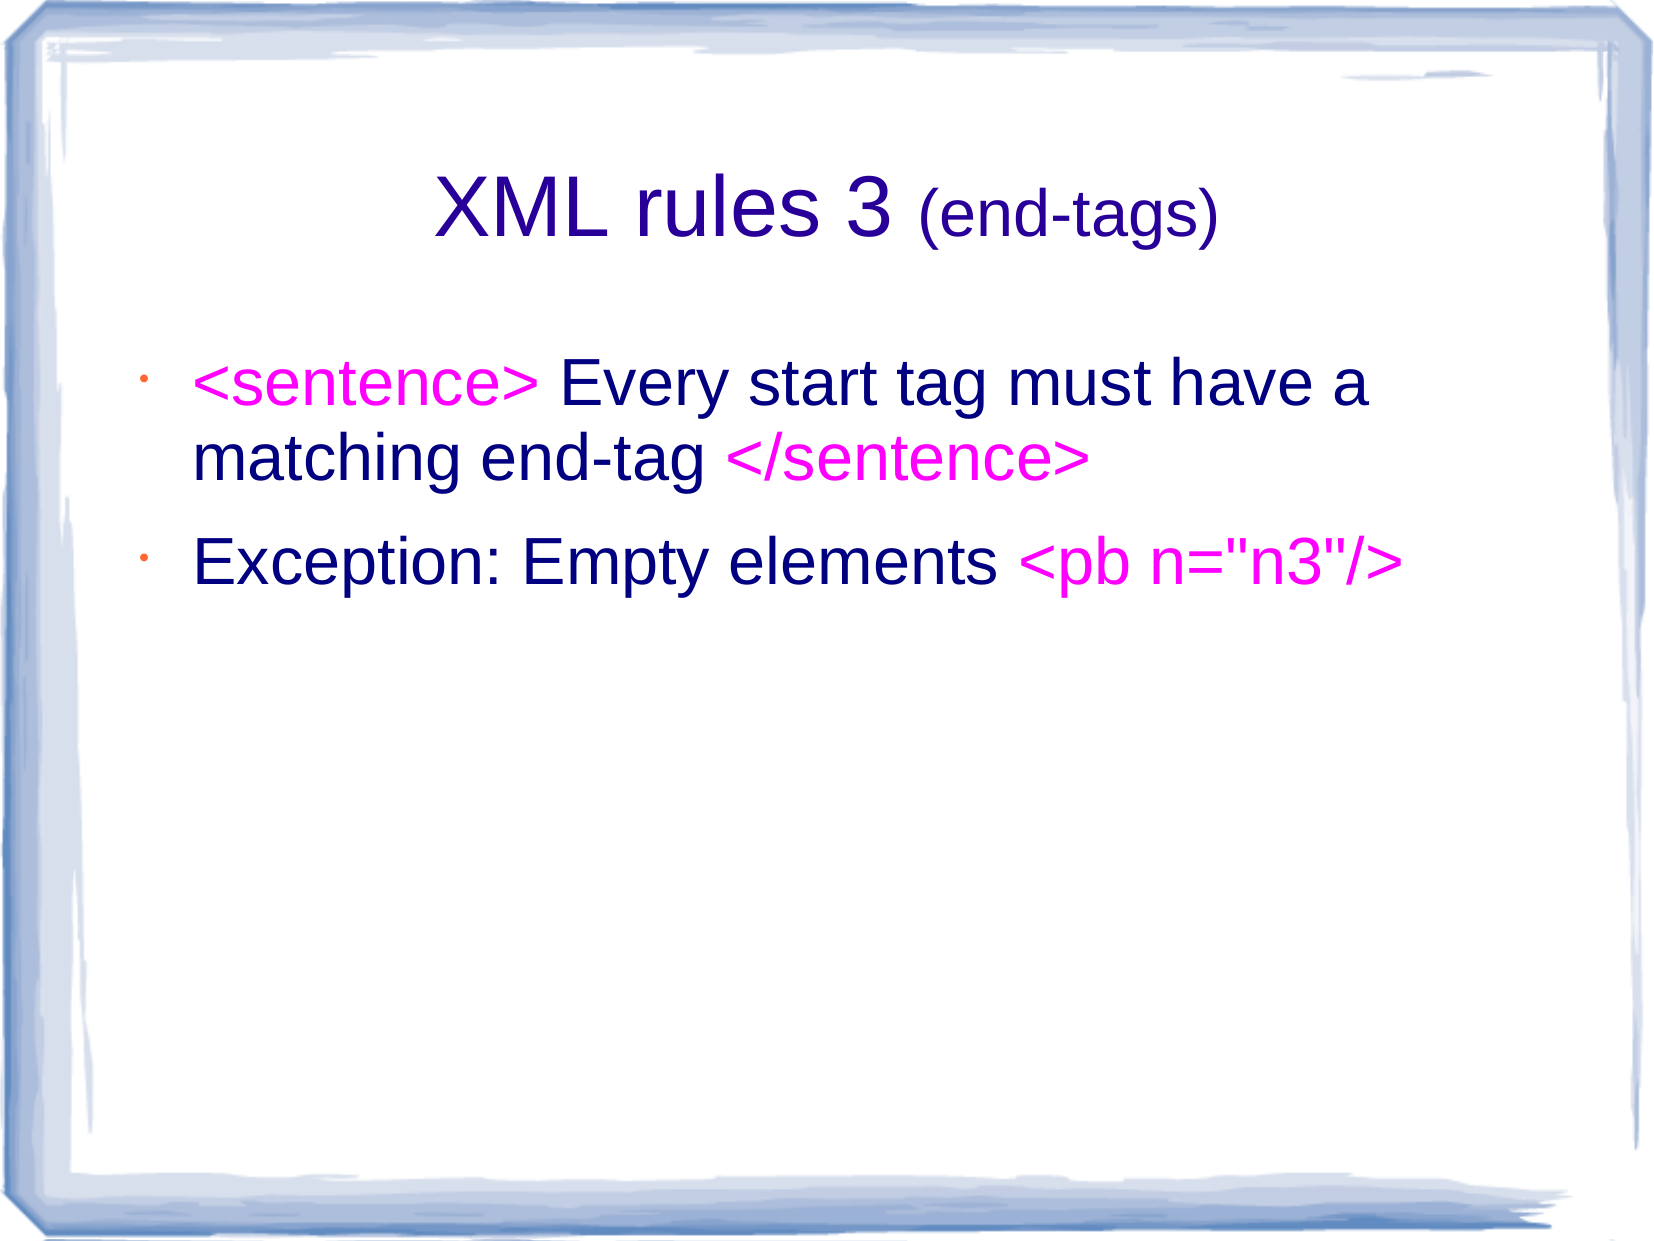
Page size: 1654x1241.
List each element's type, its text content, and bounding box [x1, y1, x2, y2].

title XML rules 3 (end-tags) [121, 102, 1534, 311]
picture [0, 0, 1654, 1241]
list <sentence> Every start tag must have a matching end-tag </sentence> Exception: Empty elements <pb n="n3"/> [121, 344, 1534, 1127]
